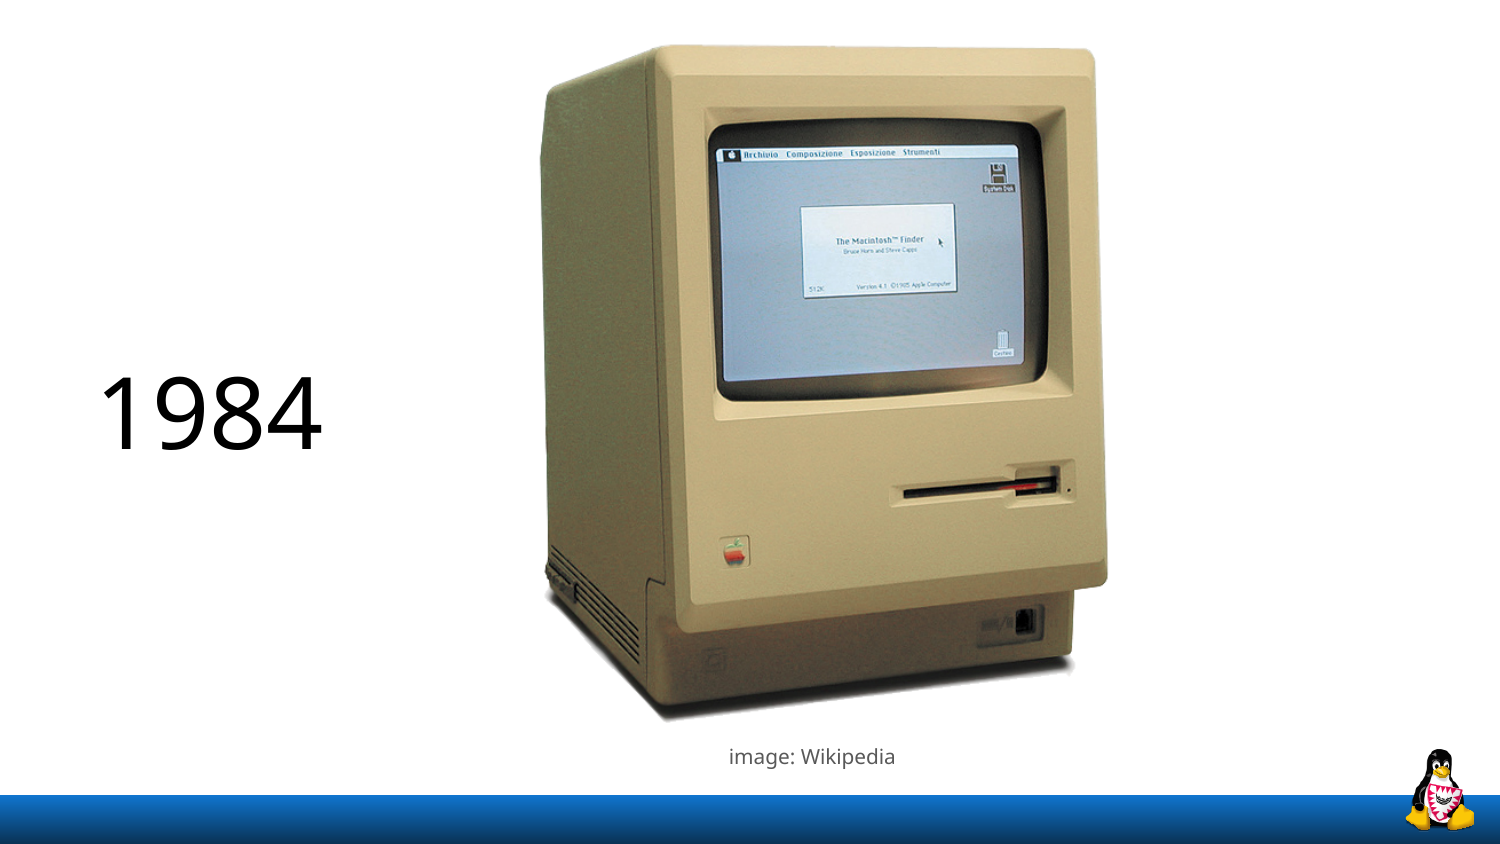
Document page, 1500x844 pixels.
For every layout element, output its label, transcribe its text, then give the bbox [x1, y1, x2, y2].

text_box image: Wikipedia [616, 730, 1008, 783]
picture [1399, 749, 1480, 830]
picture [525, 24, 1135, 740]
title 1984 [80, 73, 1125, 745]
